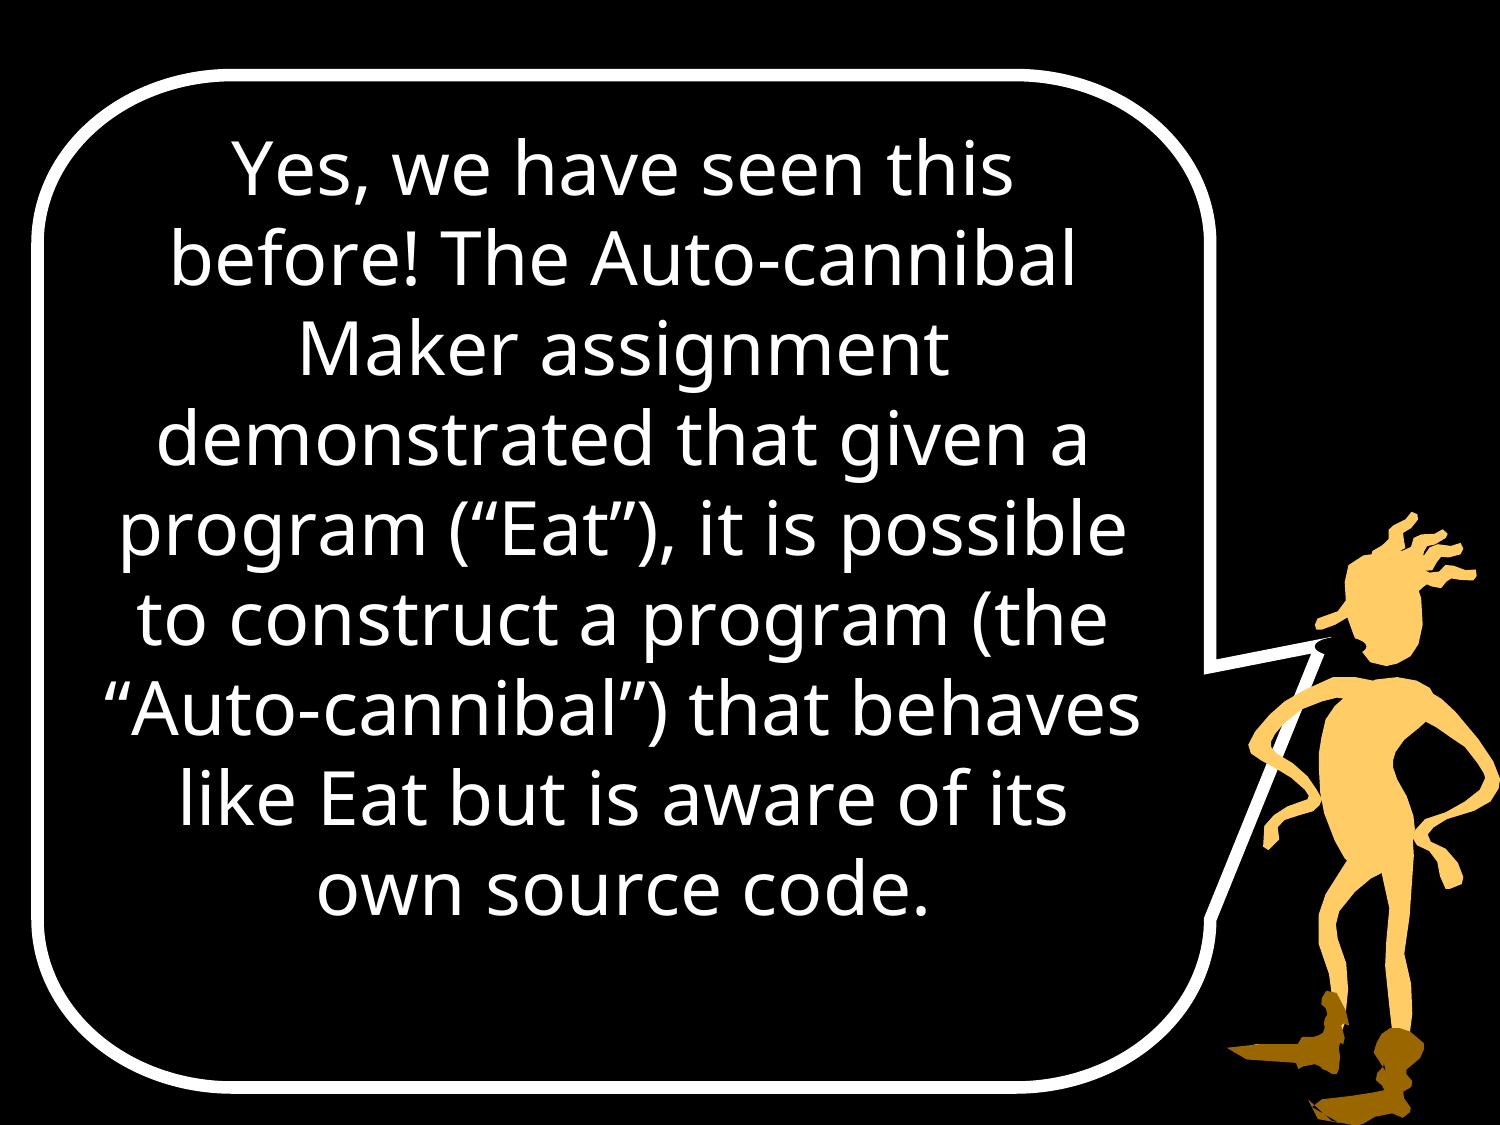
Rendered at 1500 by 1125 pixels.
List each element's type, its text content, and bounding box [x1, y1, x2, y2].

text_box Yes, we have seen this before! The Auto-cannibal Maker assignment demonstrated that given a program (“Eat”), it is possible to construct a program (the “Auto-cannibal”) that behaves like Eat but is aware of its own source code. [37, 75, 1319, 1088]
text_box [1314, 511, 1477, 667]
text_box [1226, 677, 1500, 1125]
